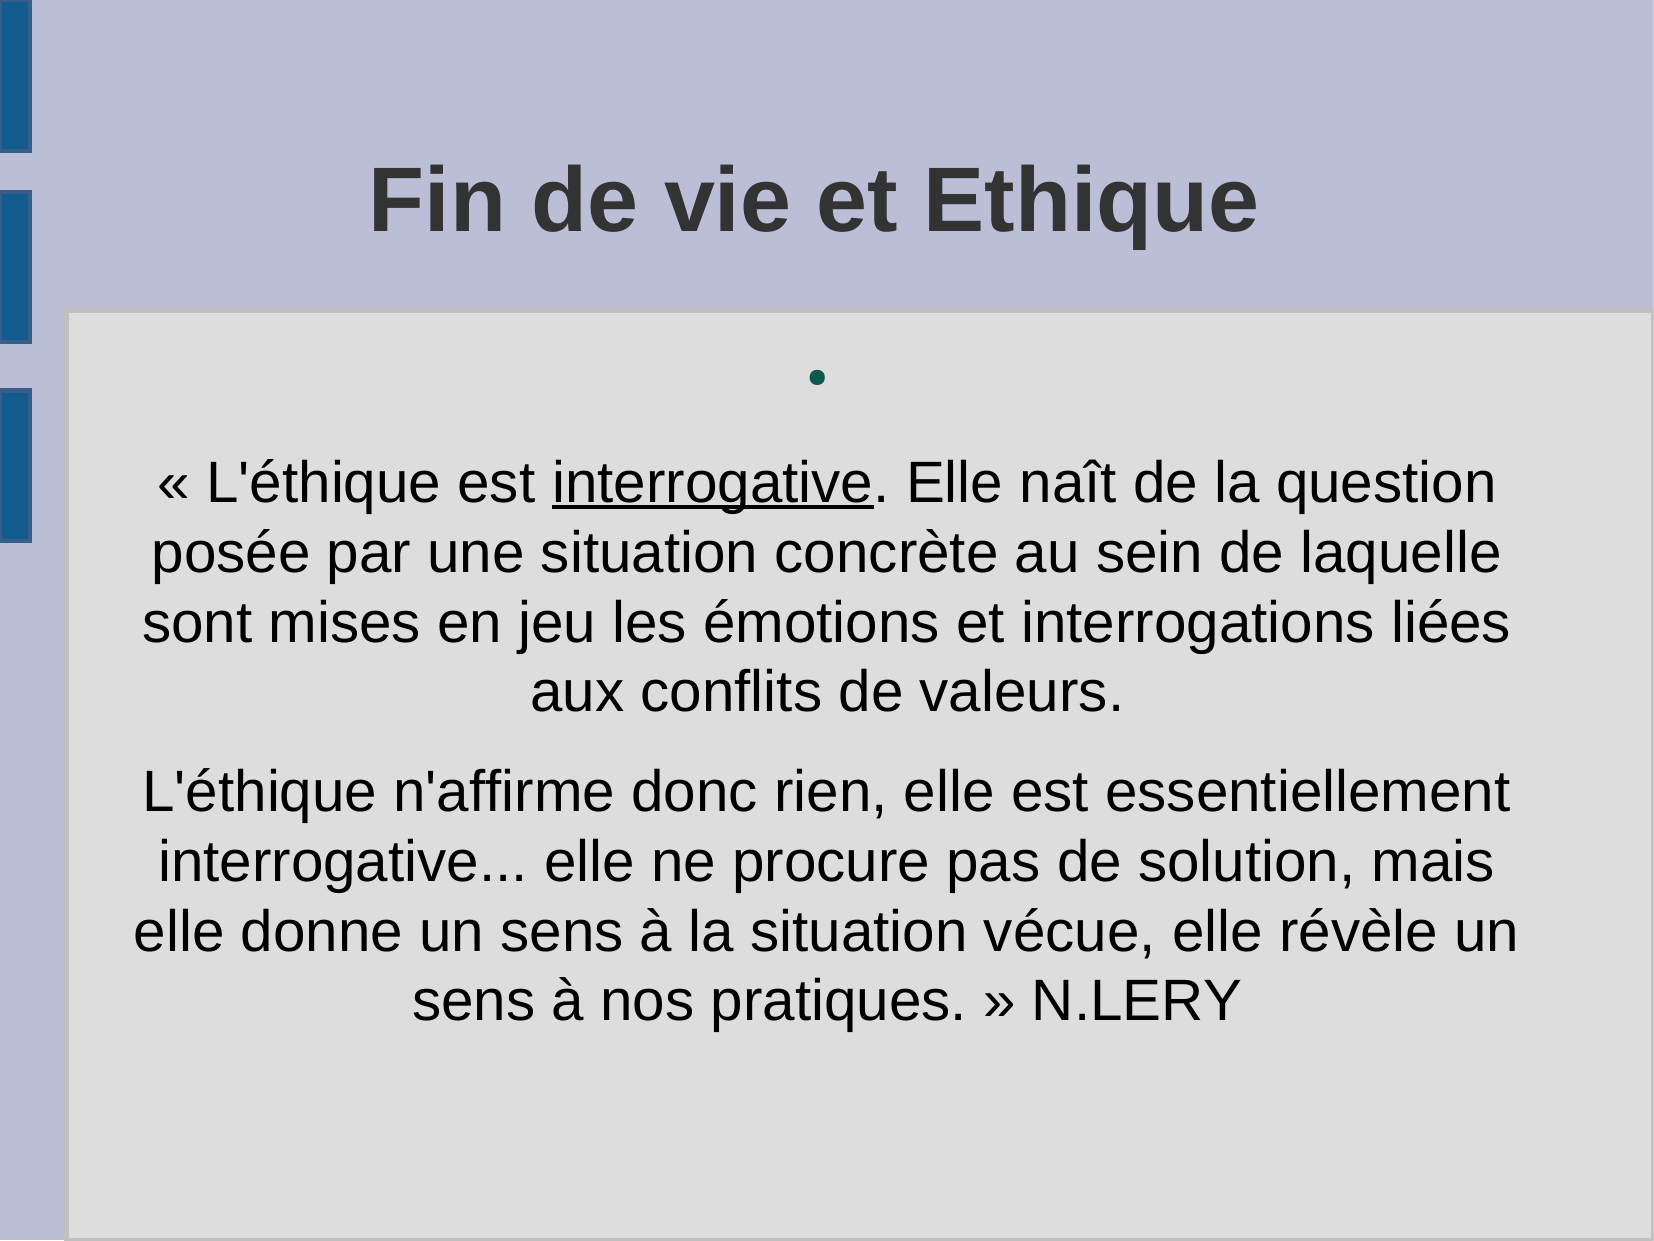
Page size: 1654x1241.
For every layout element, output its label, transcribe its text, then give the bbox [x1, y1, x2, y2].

list « L'éthique est interrogative. Elle naît de la question posée par une situation concrète au sein de laquelle sont mises en jeu les émotions et interrogations liées aux conflits de valeurs. L'éthique n'affirme donc rien, elle est essentiellement interrogative... elle ne procure pas de solution, mais elle donne un sens à la situation vécue, elle révèle un sens à nos pratiques. » N.LERY [121, 344, 1534, 1127]
title Fin de vie et Ethique [121, 139, 1534, 251]
